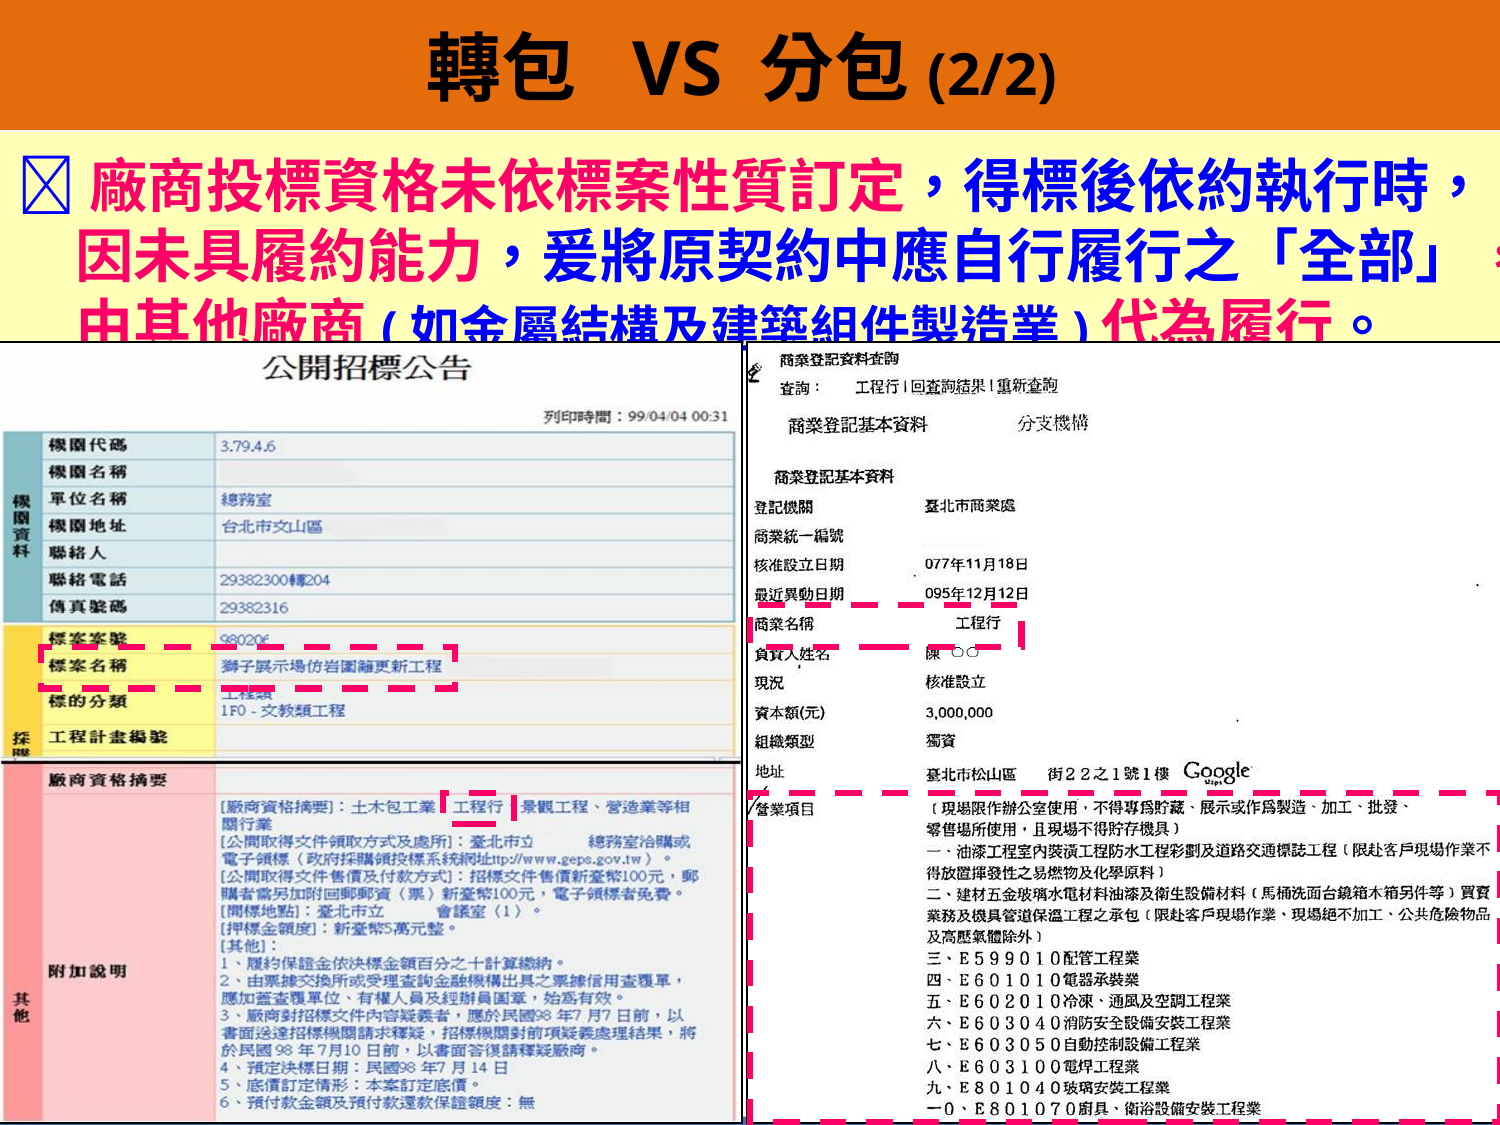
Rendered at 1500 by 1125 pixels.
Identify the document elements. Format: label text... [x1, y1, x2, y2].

text_box 廠商投標資格未依標案性質訂定，得標後依約執行時，因未具履約能力，爰將原契約中應自行履行之「全部」，由其他廠商(如金屬結構及建築組件製造業)代為履行。 [0, 132, 1500, 345]
picture [747, 342, 1500, 1122]
text_box 轉包 VS 分包(2/2) [0, 0, 1500, 130]
text_box [0, 1116, 747, 1125]
picture [0, 342, 742, 1122]
